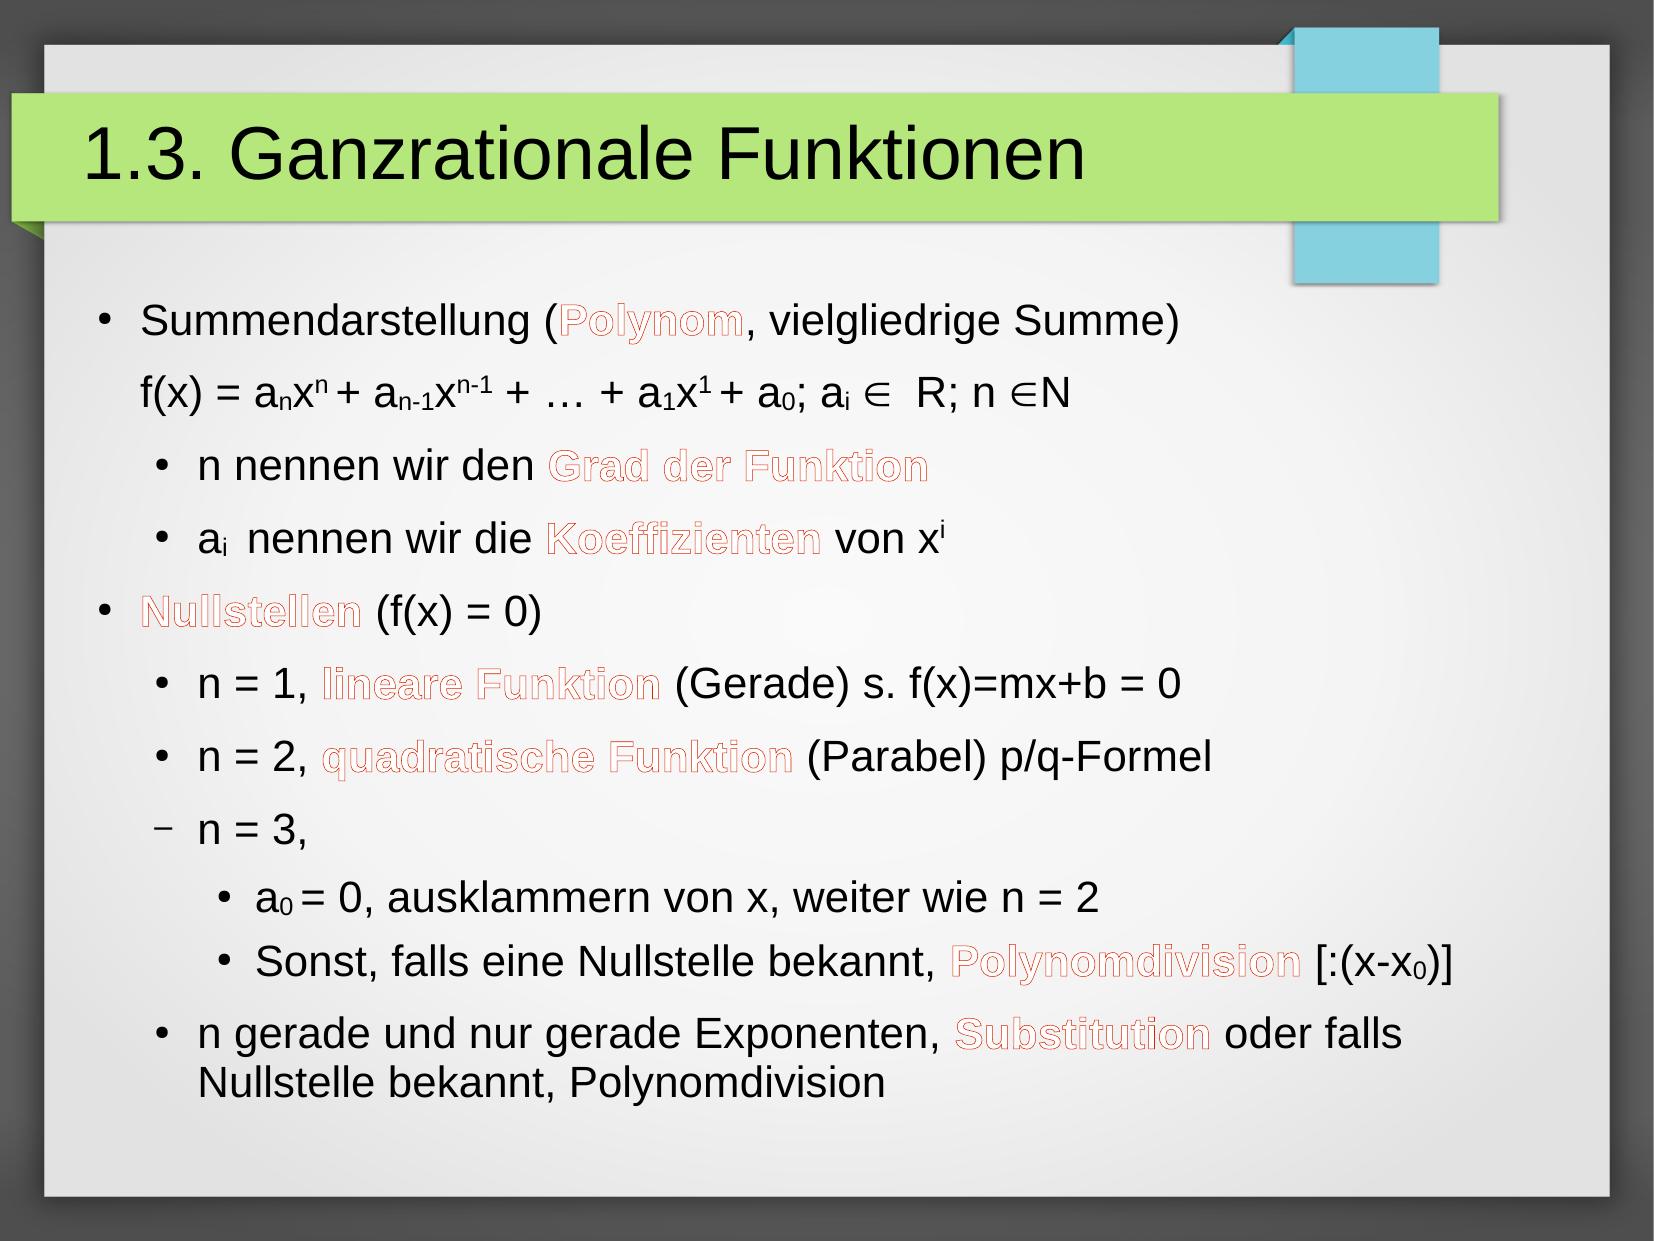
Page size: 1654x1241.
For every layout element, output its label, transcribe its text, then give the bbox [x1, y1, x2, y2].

picture [0, 0, 1654, 1241]
title 1.3. Ganzrationale Funktionen [82, 94, 1264, 213]
list Summendarstellung (Polynom, vielgliedrige Summe) f(x) = anxn + an-1xn-1 + … + a1x1 + a0; ai ∈ R; n ∈N n nennen wir den Grad der Funktion ai nennen wir die Koeffizienten von xi Nullstellen (f(x) = 0) n = 1, lineare Funktion (Gerade) s. f(x)=mx+b = 0 n = 2, quadratische Funktion (Parabel) p/q-Formel n = 3, a0 = 0, ausklammern von x, weiter wie n = 2 Sonst, falls eine Nullstelle bekannt, Polynomdivision [:(x-x0)] n gerade und nur gerade Exponenten, Substitution oder falls Nullstelle bekannt, Polynomdivision [82, 295, 1571, 1111]
